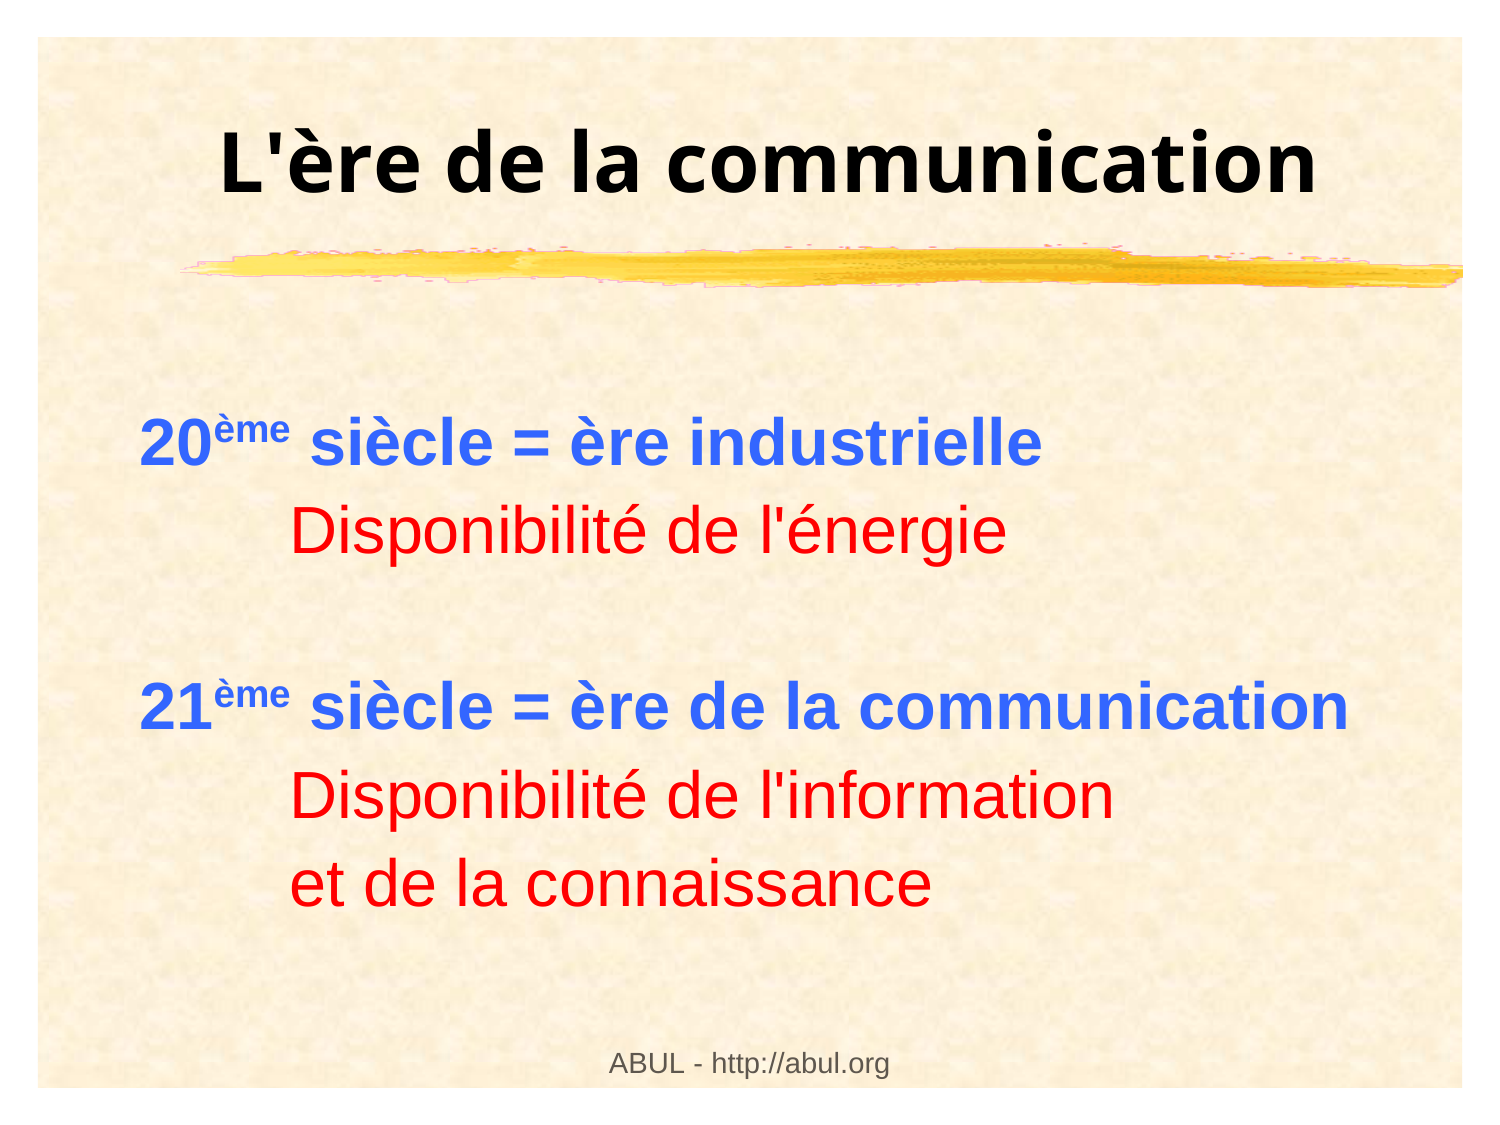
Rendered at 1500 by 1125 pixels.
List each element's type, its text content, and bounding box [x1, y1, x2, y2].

title L'ère de la communication [75, 72, 1463, 248]
picture [37, 37, 1463, 1088]
text_box 20ème siècle = ère industrielle Disponibilité de l'énergie 21ème siècle = ère de la communication Disponibilité de l'information et de la connaissance [124, 397, 1432, 985]
